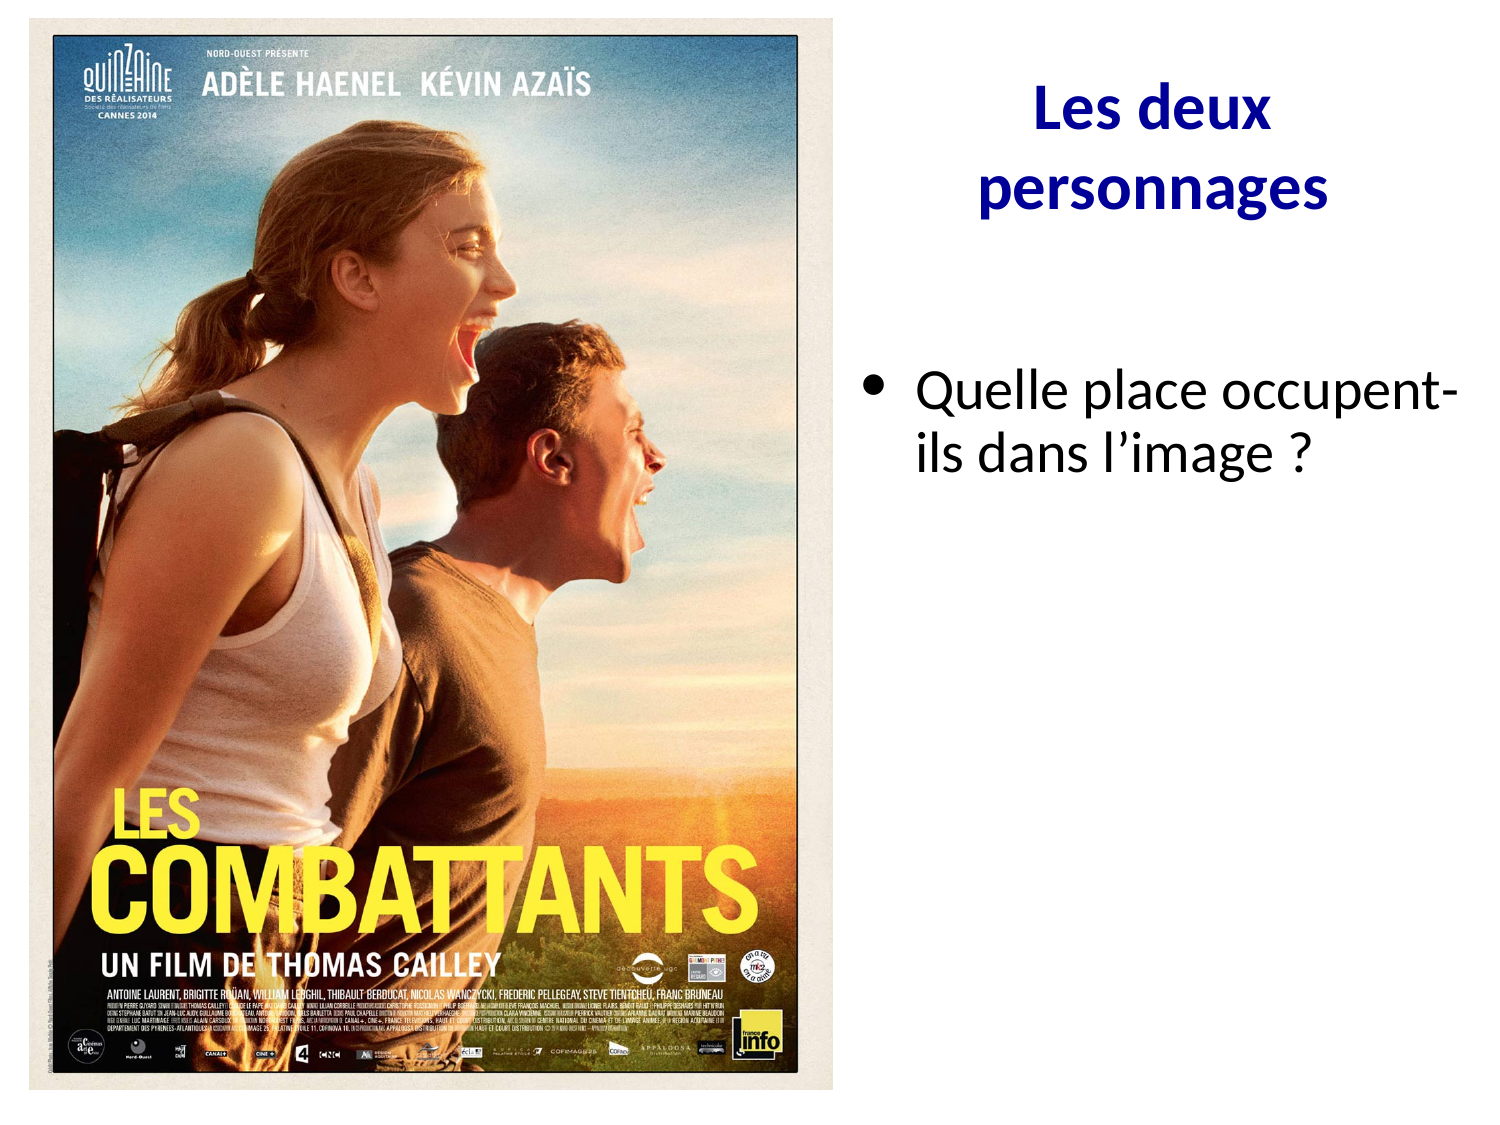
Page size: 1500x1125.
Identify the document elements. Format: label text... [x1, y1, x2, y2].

title Les deux personnages [879, 30, 1427, 256]
list Quelle place occupent-ils dans l’image ? [844, 267, 1500, 1047]
picture [29, 18, 833, 1090]
